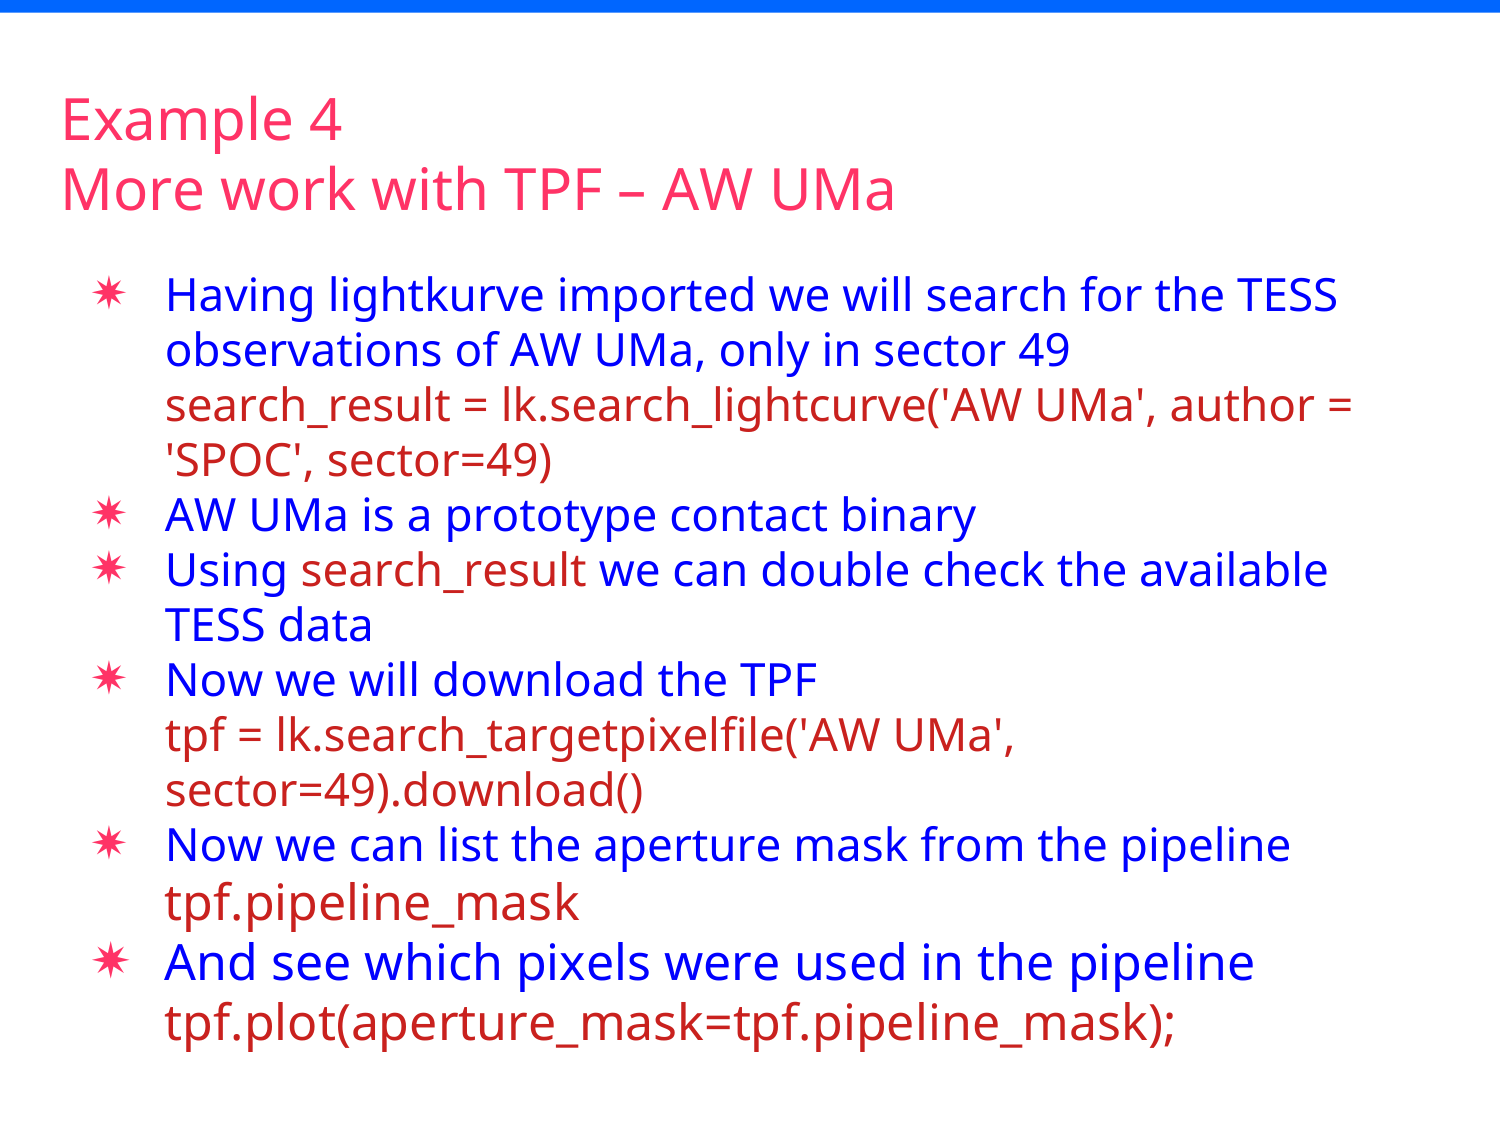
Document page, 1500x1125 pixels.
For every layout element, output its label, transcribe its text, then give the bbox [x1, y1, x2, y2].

text_box Example 4 More work with TPF – AW UMa [45, 75, 1426, 230]
text_box Having lightkurve imported we will search for the TESS observations of AW UMa, only in sector 49 search_result = lk.search_lightcurve('AW UMa', author = 'SPOC', sector=49) AW UMa is a prototype contact binary Using search_result we can double check the available TESS data Now we will download the TPF tpf = lk.search_targetpixelfile('AW UMa', sector=49).download() Now we can list the aperture mask from the pipeline tpf.pipeline_mask And see which pixels were used in the pipeline tpf.plot(aperture_mask=tpf.pipeline_mask); [75, 258, 1426, 1125]
